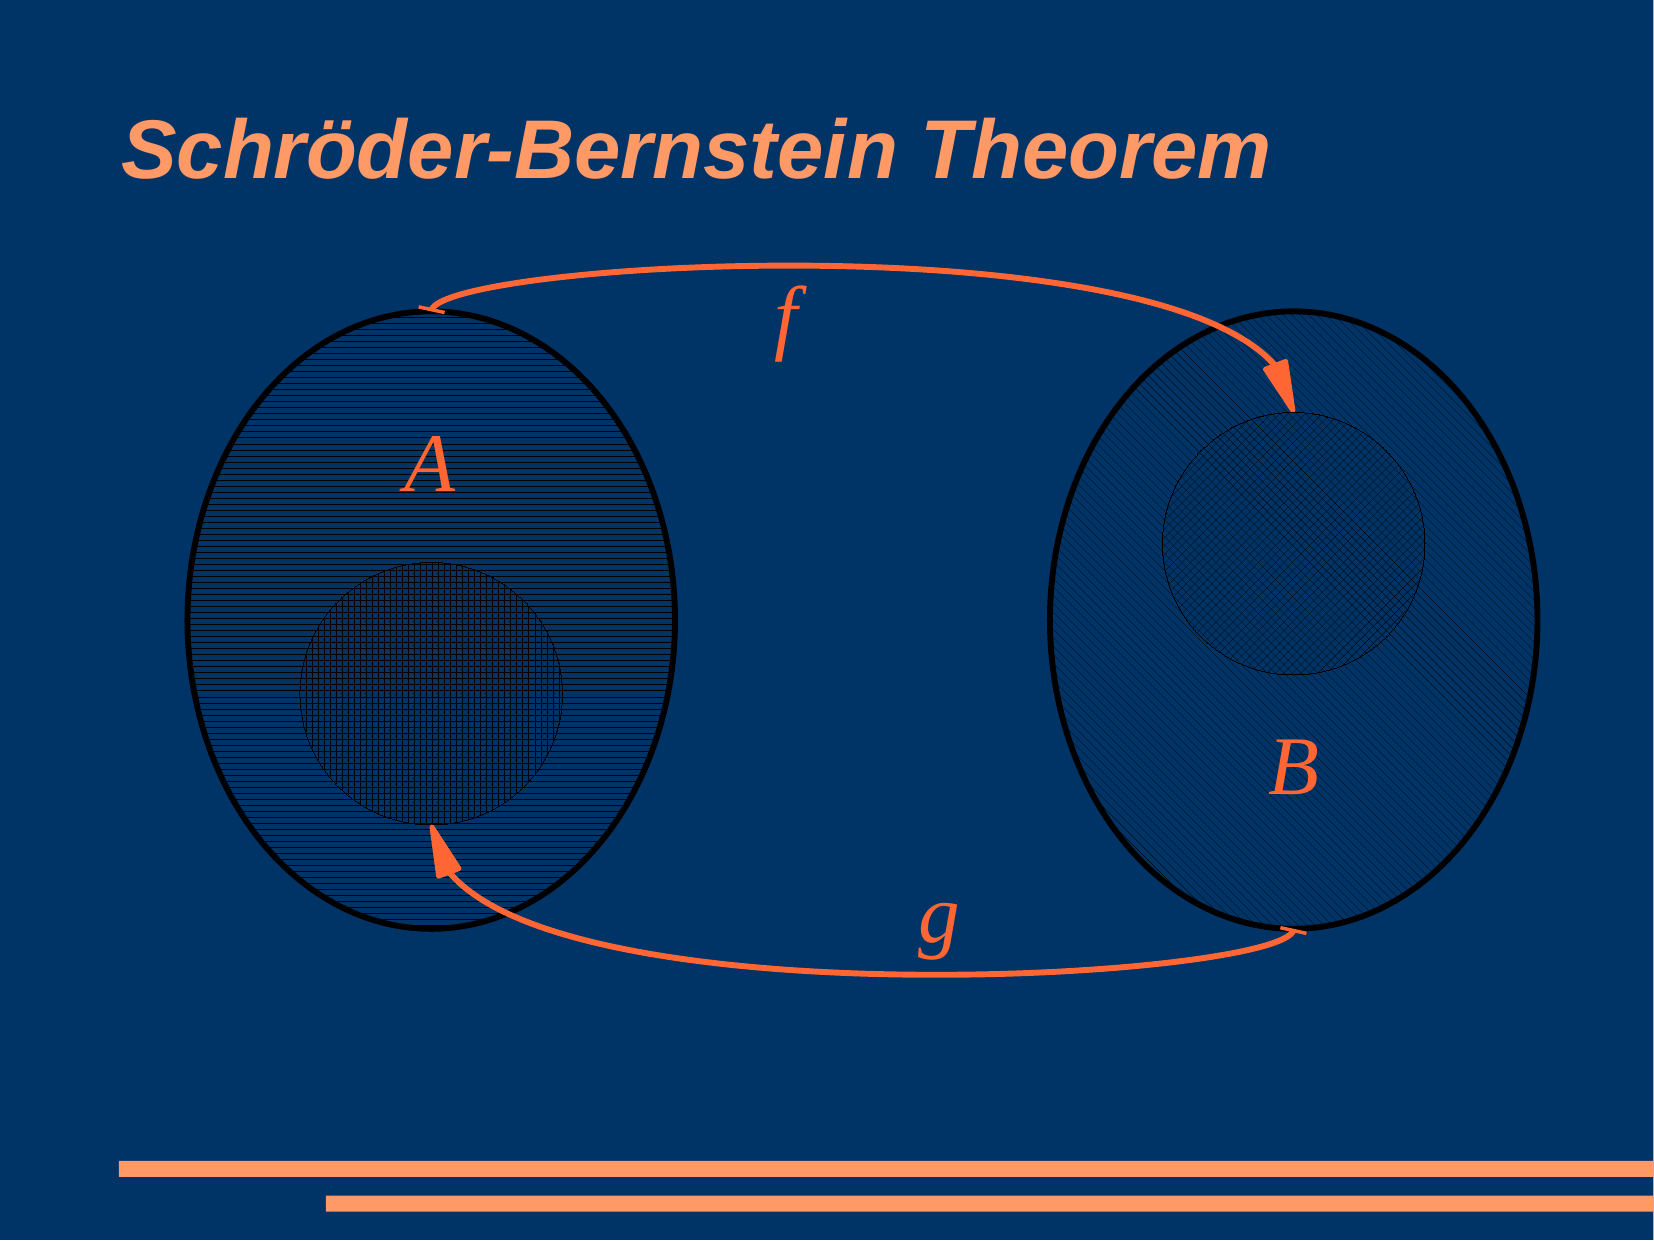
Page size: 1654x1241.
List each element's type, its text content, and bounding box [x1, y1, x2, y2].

text_box f [750, 262, 822, 377]
text_box [187, 311, 676, 929]
text_box B [1237, 712, 1351, 827]
text_box A [375, 410, 484, 526]
text_box [1049, 311, 1538, 929]
title Schröder-Bernstein Theorem [121, 46, 1534, 254]
text_box g [903, 860, 976, 976]
